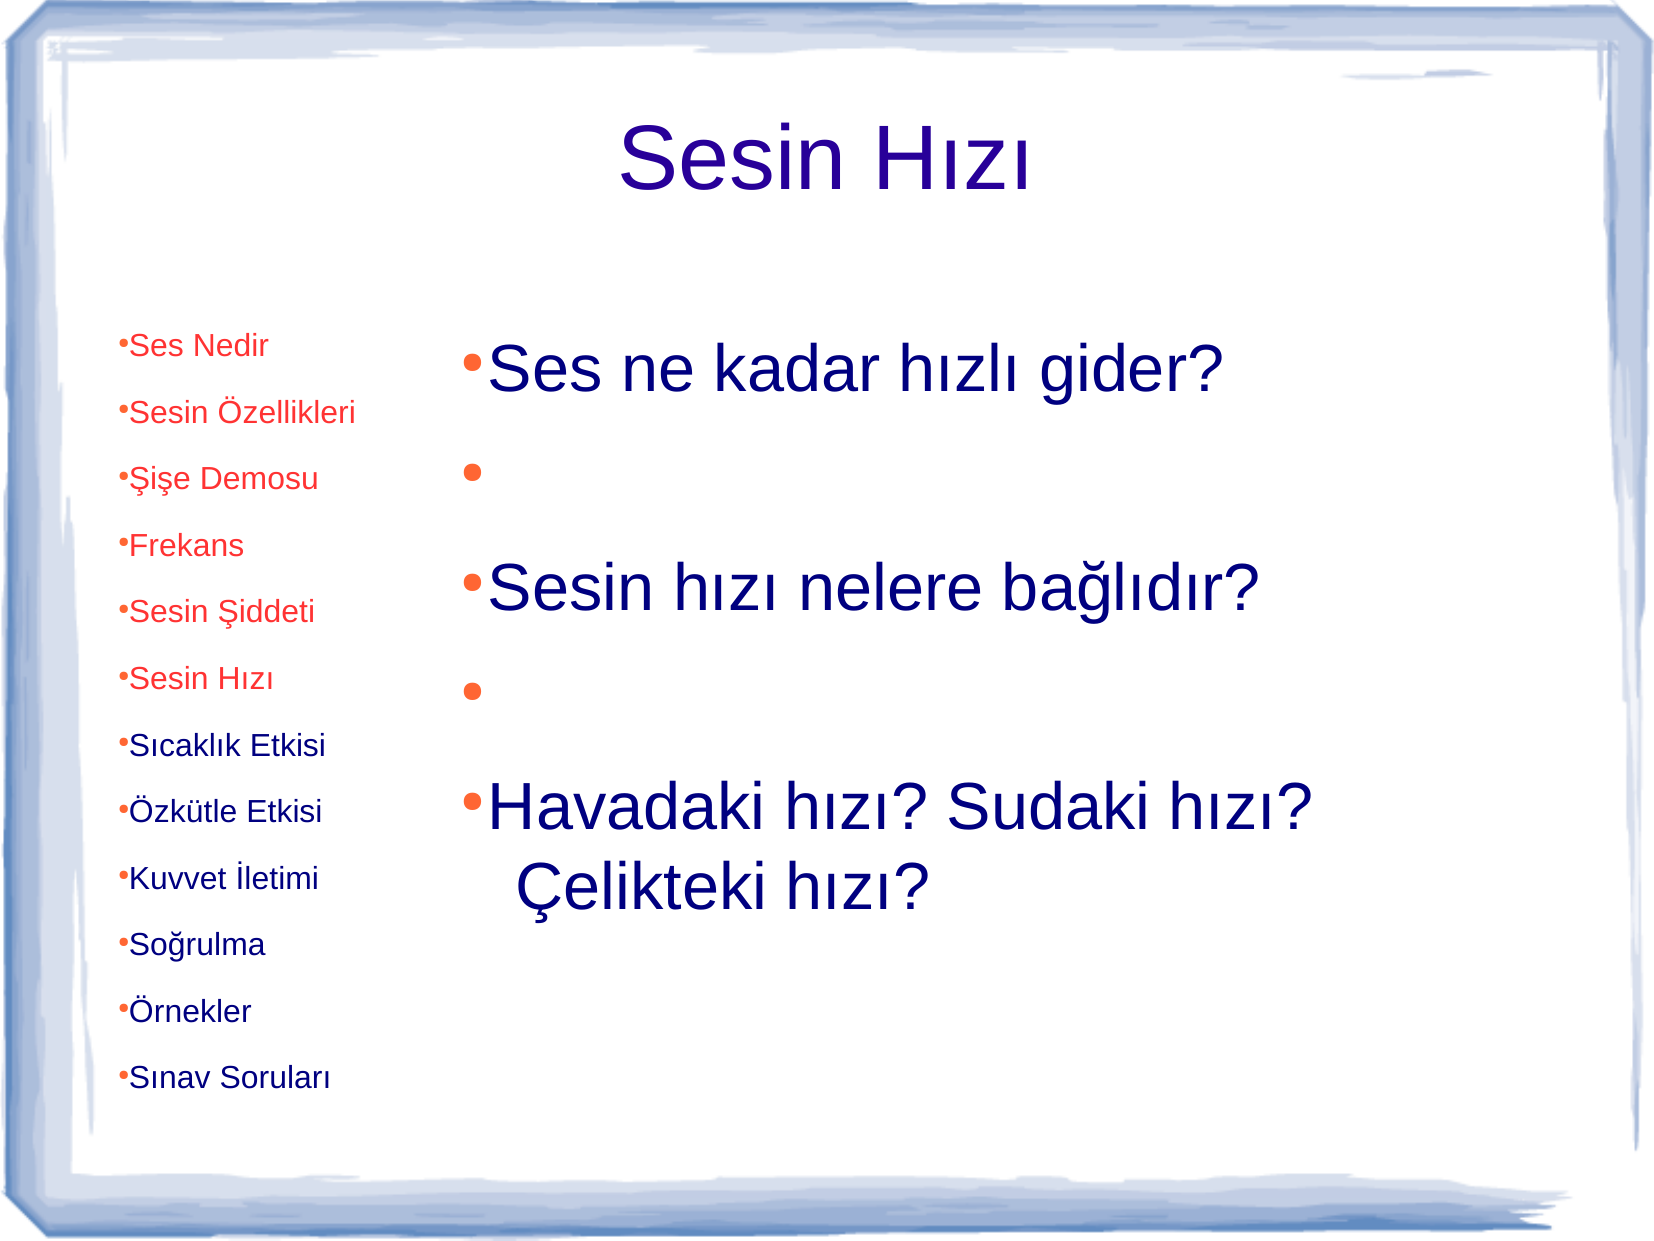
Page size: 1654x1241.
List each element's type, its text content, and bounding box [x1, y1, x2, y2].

list Ses Nedir Sesin Özellikleri Şişe Demosu Frekans Sesin Şiddeti Sesin Hızı Sıcaklık Etkisi Özkütle Etkisi Kuvvet İletimi Soğrulma Örnekler Sınav Soruları [118, 324, 438, 1097]
list Ses ne kadar hızlı gider? Sesin hızı nelere bağlıdır? Havadaki hızı? Sudaki hızı? Çelikteki hızı? [460, 324, 1572, 1004]
title Sesin Hızı [82, 49, 1571, 257]
